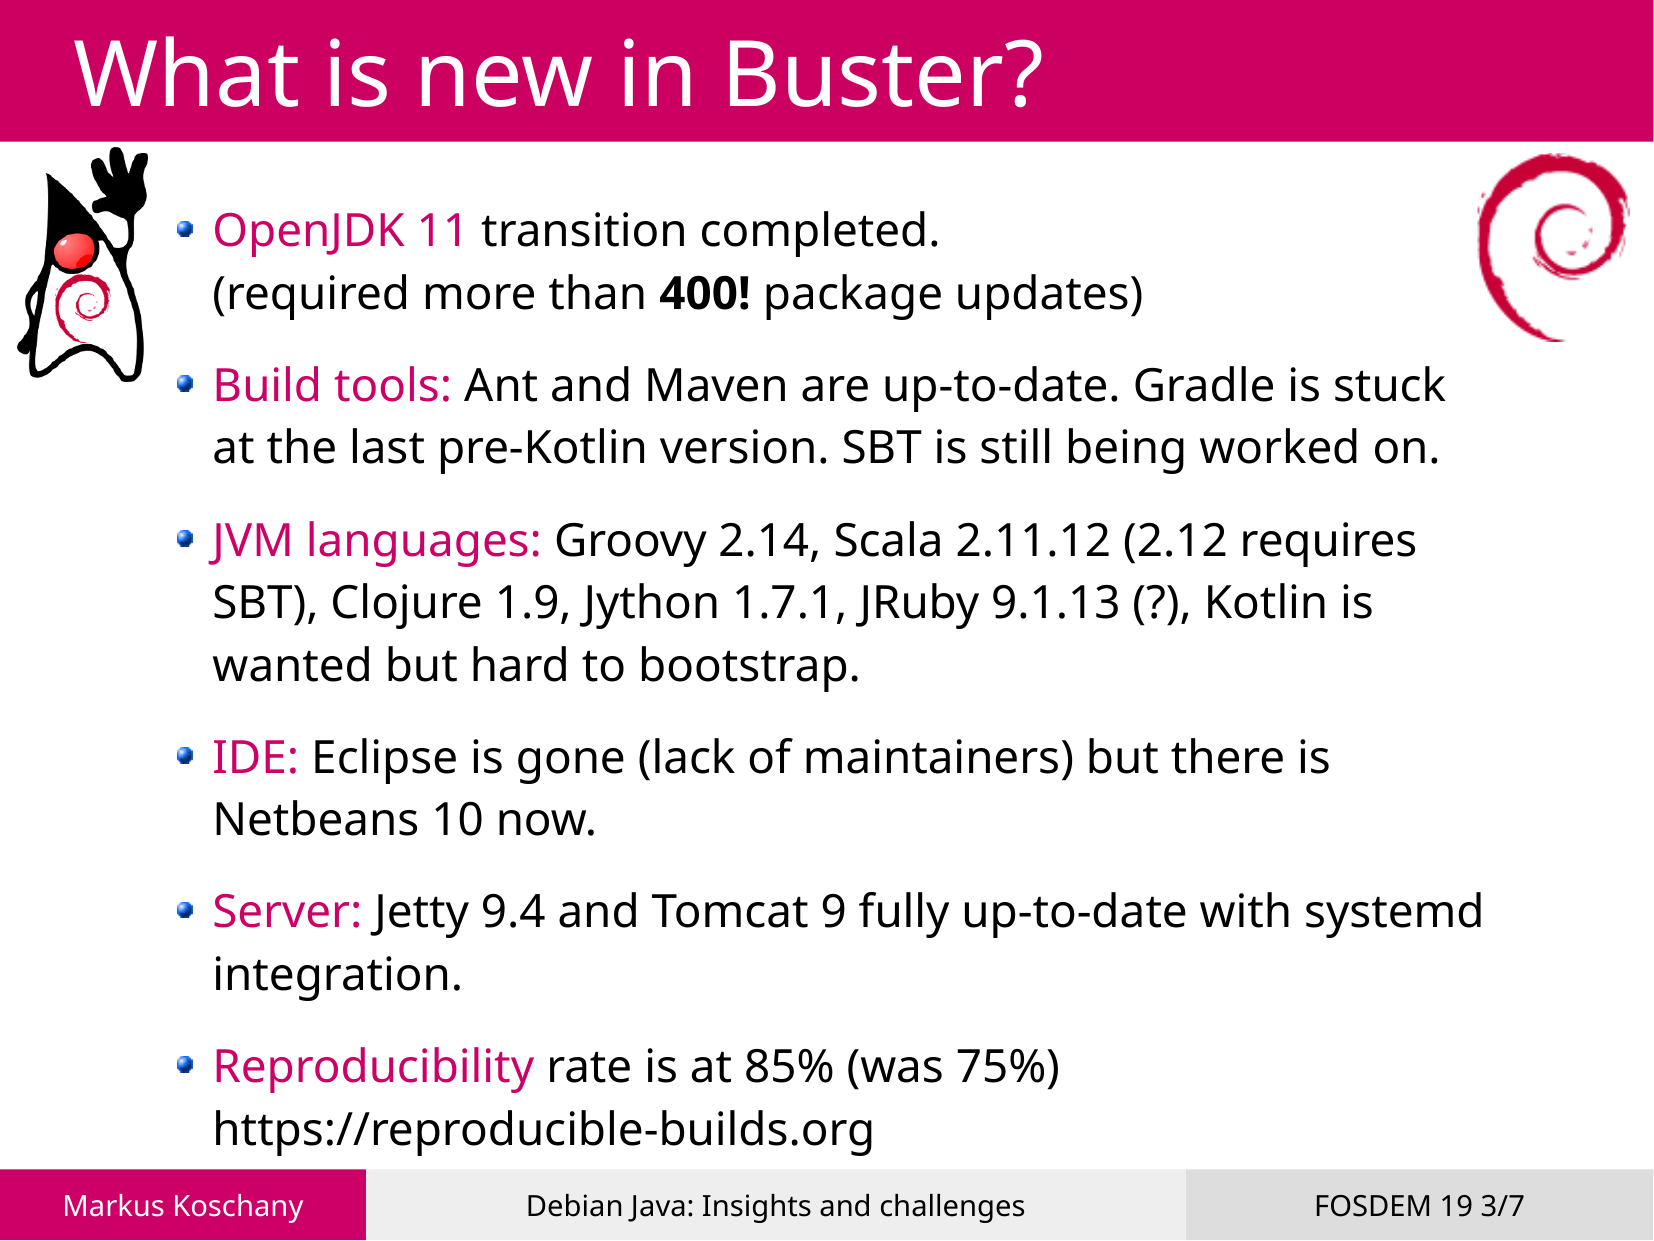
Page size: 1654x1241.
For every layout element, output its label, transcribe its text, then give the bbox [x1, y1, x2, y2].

title What is new in Buster? [0, 0, 1654, 142]
text_box OpenJDK 11 transition completed. (required more than 400! package updates) Build tools: Ant and Maven are up-to-date. Gradle is stuck at the last pre-Kotlin version. SBT is still being worked on. JVM languages: Groovy 2.14, Scala 2.11.12 (2.12 requires SBT), Clojure 1.9, Jython 1.7.1, JRuby 9.1.13 (?), Kotlin is wanted but hard to bootstrap. IDE: Eclipse is gone (lack of maintainers) but there is Netbeans 10 now. Server: Jetty 9.4 and Tomcat 9 fully up-to-date with systemd integration. Reproducibility rate is at 85% (was 75%) https://reproducible-builds.org [141, 64, 1489, 1241]
picture [1489, 153, 1630, 342]
picture [17, 147, 141, 382]
